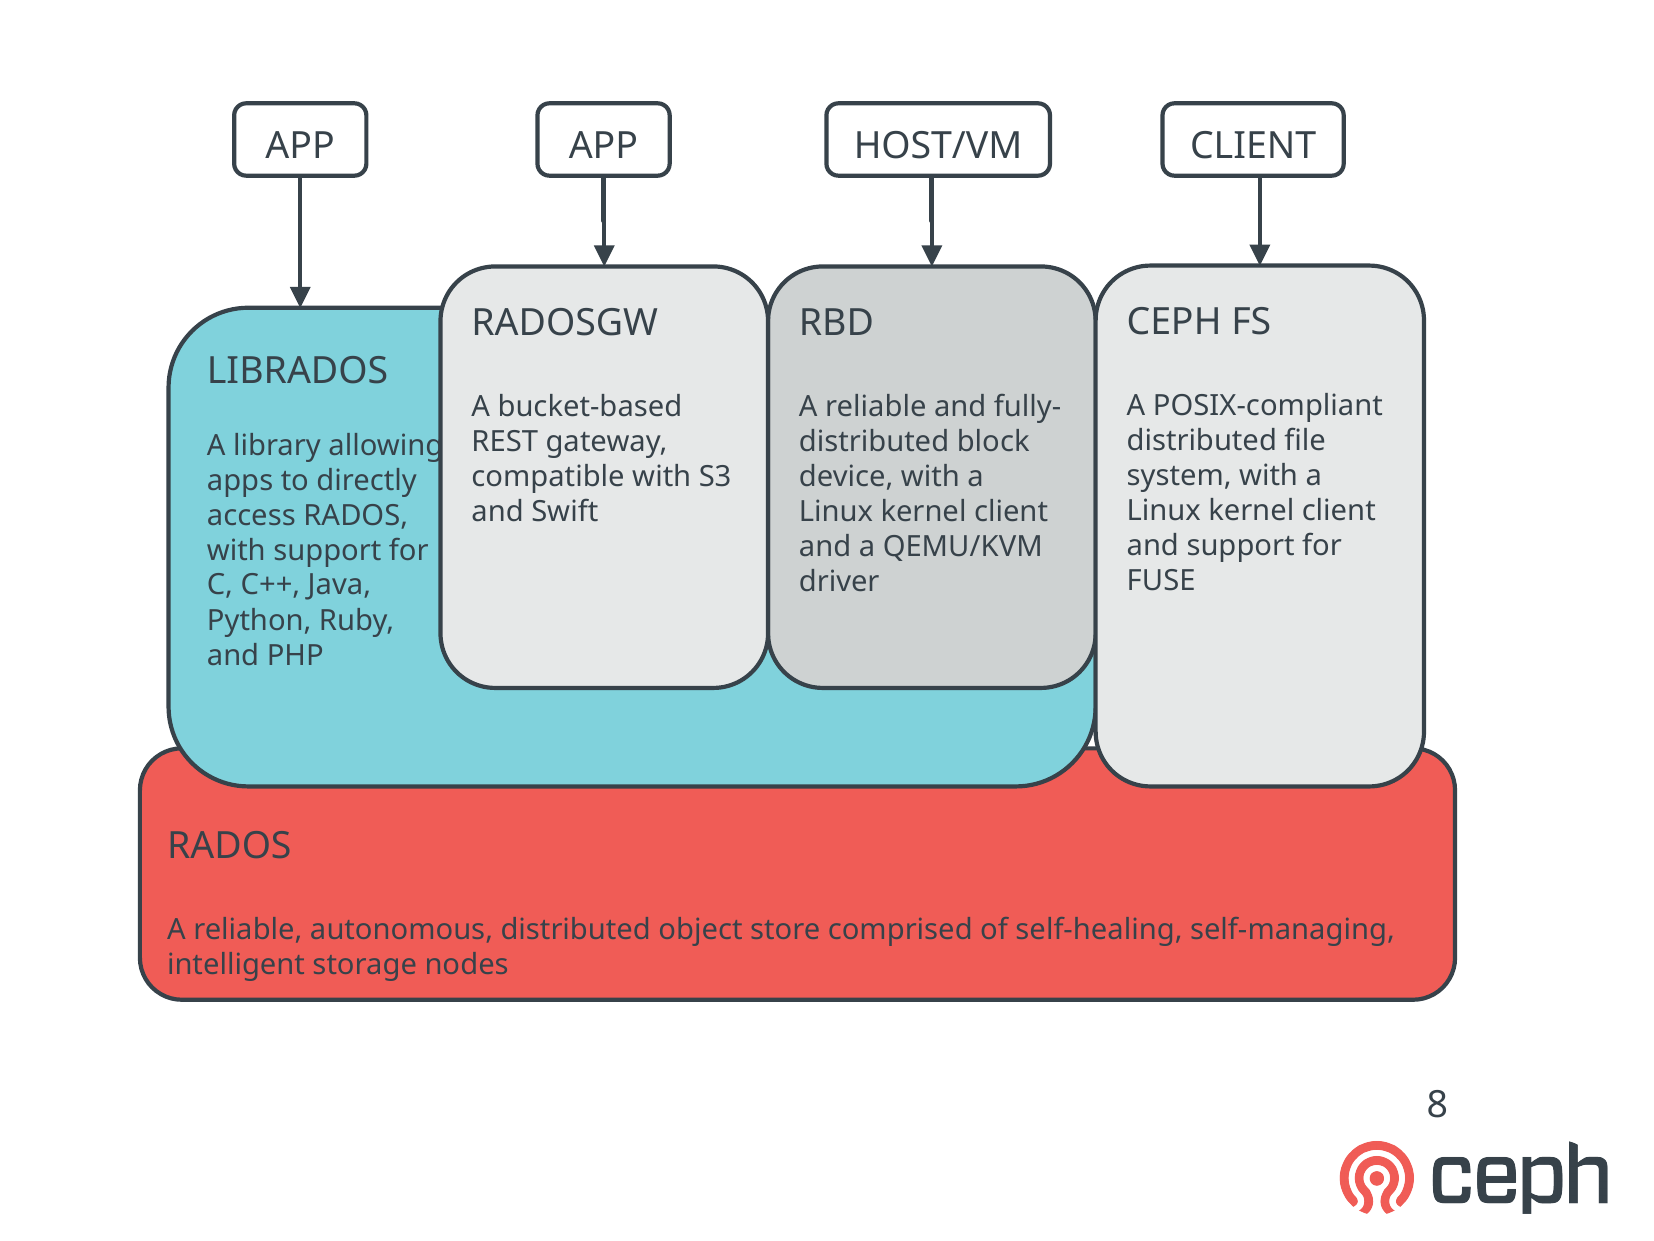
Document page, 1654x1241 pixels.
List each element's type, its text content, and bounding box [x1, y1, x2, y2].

picture [1293, 1095, 1654, 1241]
text_box CEPH FS A POSIX-compliant distributed file system, with a Linux kernel client and support for FUSE [1095, 265, 1424, 787]
text_box APP [234, 103, 367, 176]
text_box RADOS A reliable, autonomous, distributed object store comprised of self-healing, self-managing, intelligent storage nodes [139, 748, 1456, 1000]
text_box HOST/VM [826, 103, 1051, 176]
text_box RBD A reliable and fully-distributed block device, with a Linux kernel client and a QEMU/KVM driver [768, 266, 1096, 688]
text_box APP [537, 103, 670, 176]
slide_number <number> [1411, 1065, 1500, 1125]
text_box CLIENT [1162, 103, 1344, 176]
text_box RADOSGW A bucket-based REST gateway, compatible with S3 and Swift [440, 266, 769, 688]
text_box LIBRADOS A library allowing apps to directly access RADOS, with support for C, C++, Java, Python, Ruby, and PHP [168, 307, 1095, 787]
